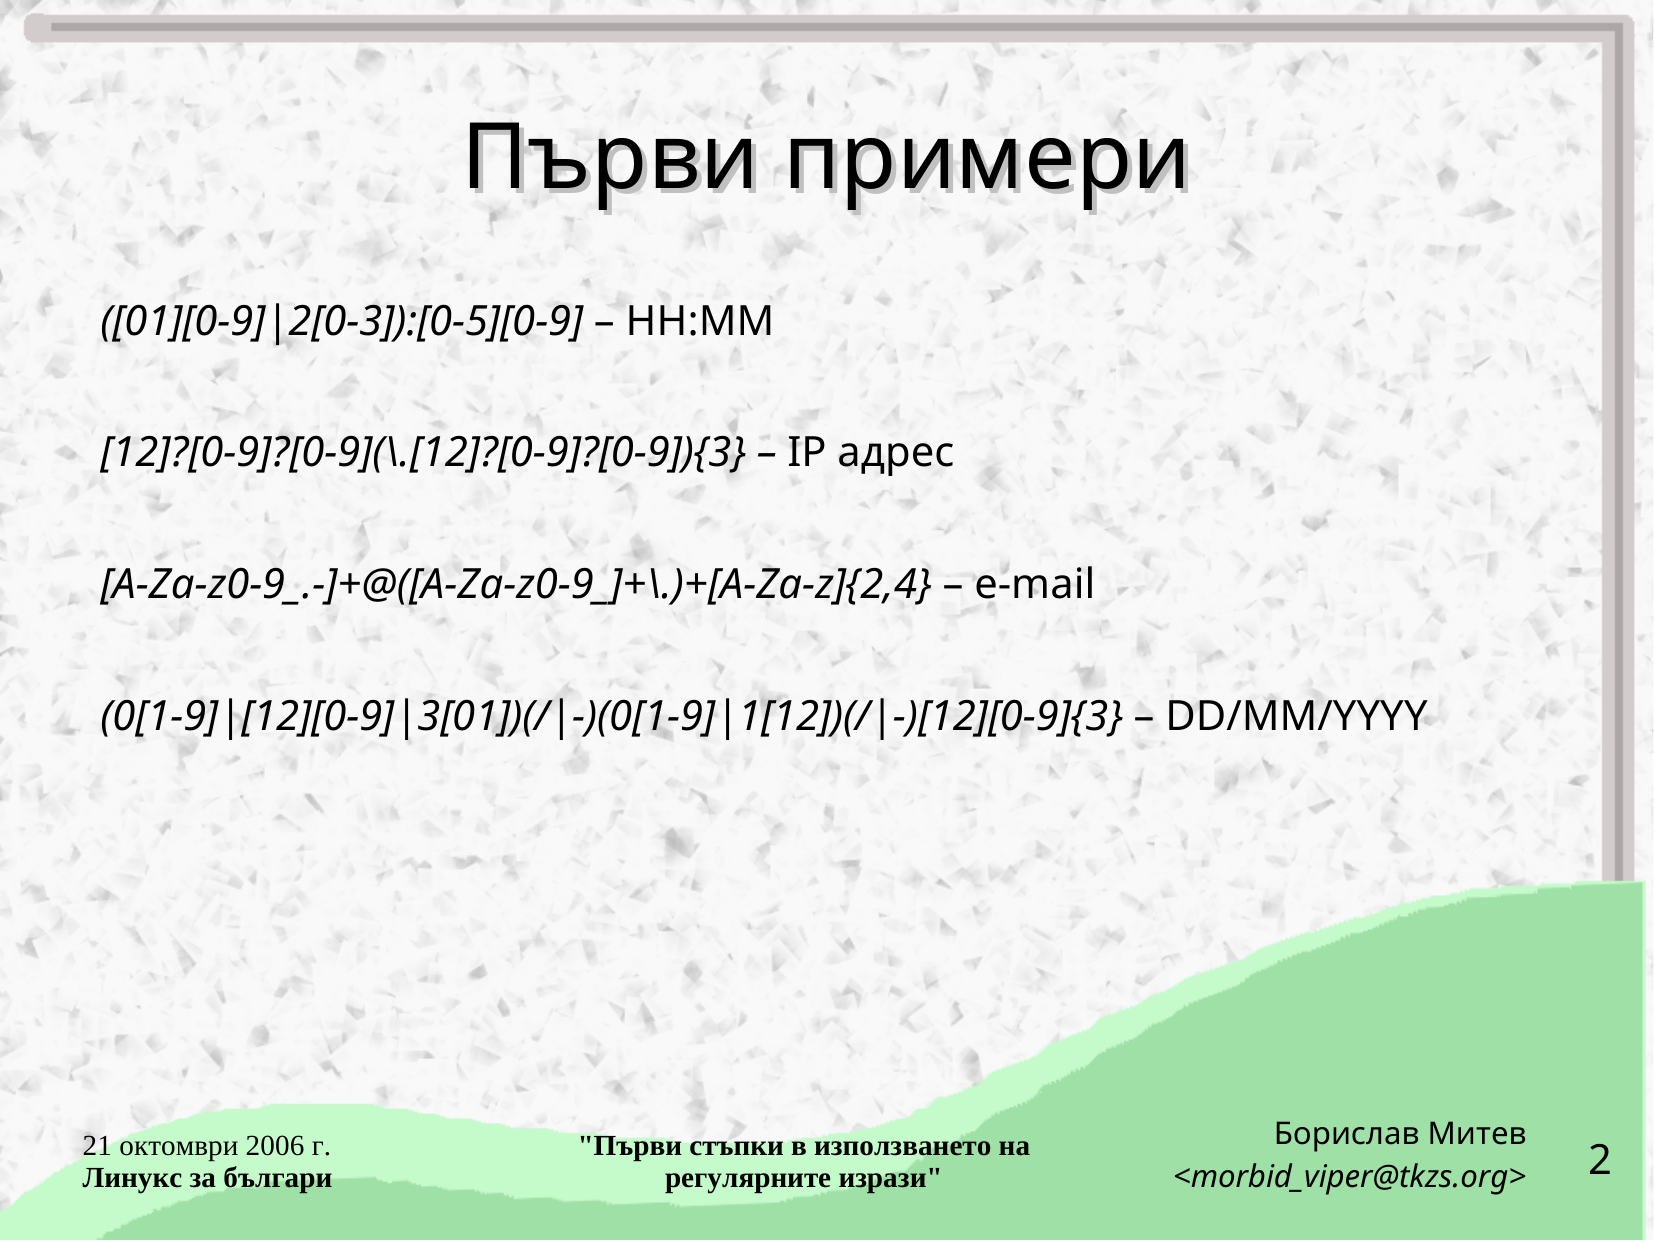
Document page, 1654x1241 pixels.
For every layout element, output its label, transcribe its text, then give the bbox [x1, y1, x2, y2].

title Първи примери [82, 49, 1571, 257]
list ([01][0-9]|2[0-3]):[0-5][0-9] – HH:MM [12]?[0-9]?[0-9](\.[12]?[0-9]?[0-9]){3} – IP адрес [A-Za-z0-9_.-]+@([A-Za-z0-9_]+\.)+[A-Za-z]{2,4} – e-mail (0[1-9]|[12][0-9]|3[01])(/|-)(0[1-9]|1[12])(/|-)[12][0-9]{3} – DD/MM/YYYY [82, 290, 1613, 1109]
picture [0, 0, 1654, 1240]
